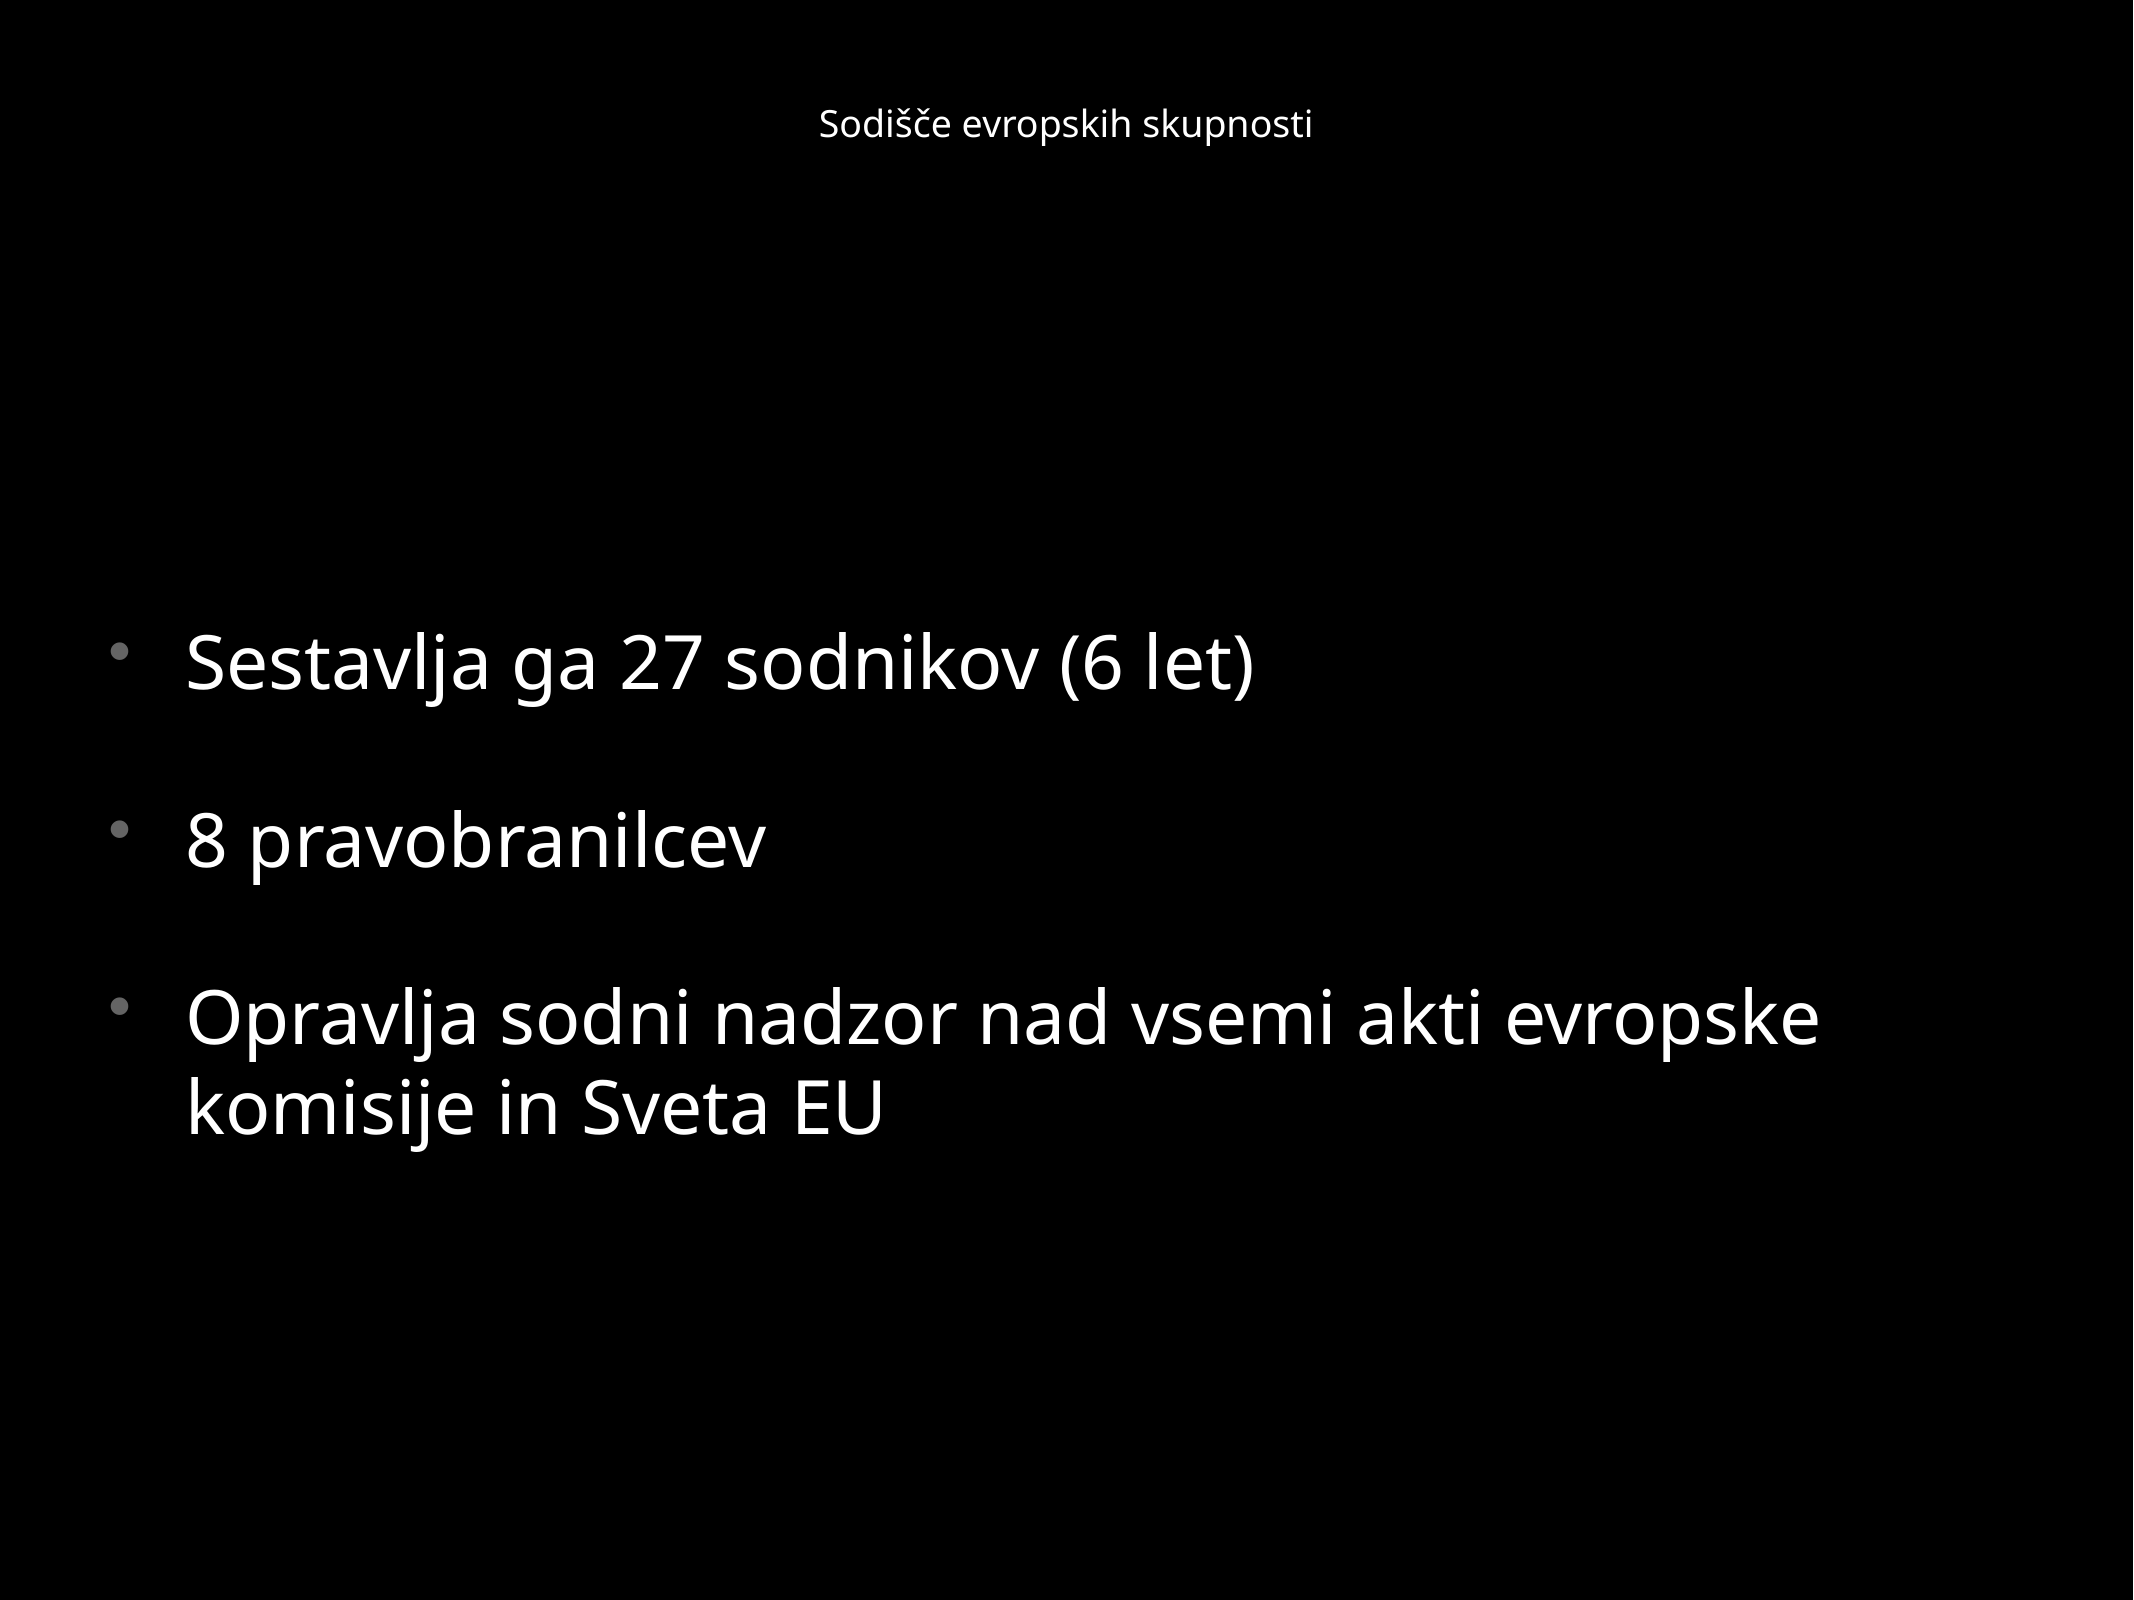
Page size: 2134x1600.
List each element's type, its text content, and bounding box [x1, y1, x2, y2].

list Sestavlja ga 27 sodnikov (6 let) 8 pravobranilcev Opravlja sodni nadzor nad vsemi akti evropske komisije in Sveta EU [108, 331, 2025, 1434]
title Sodišče evropskih skupnosti [108, 99, 2025, 331]
